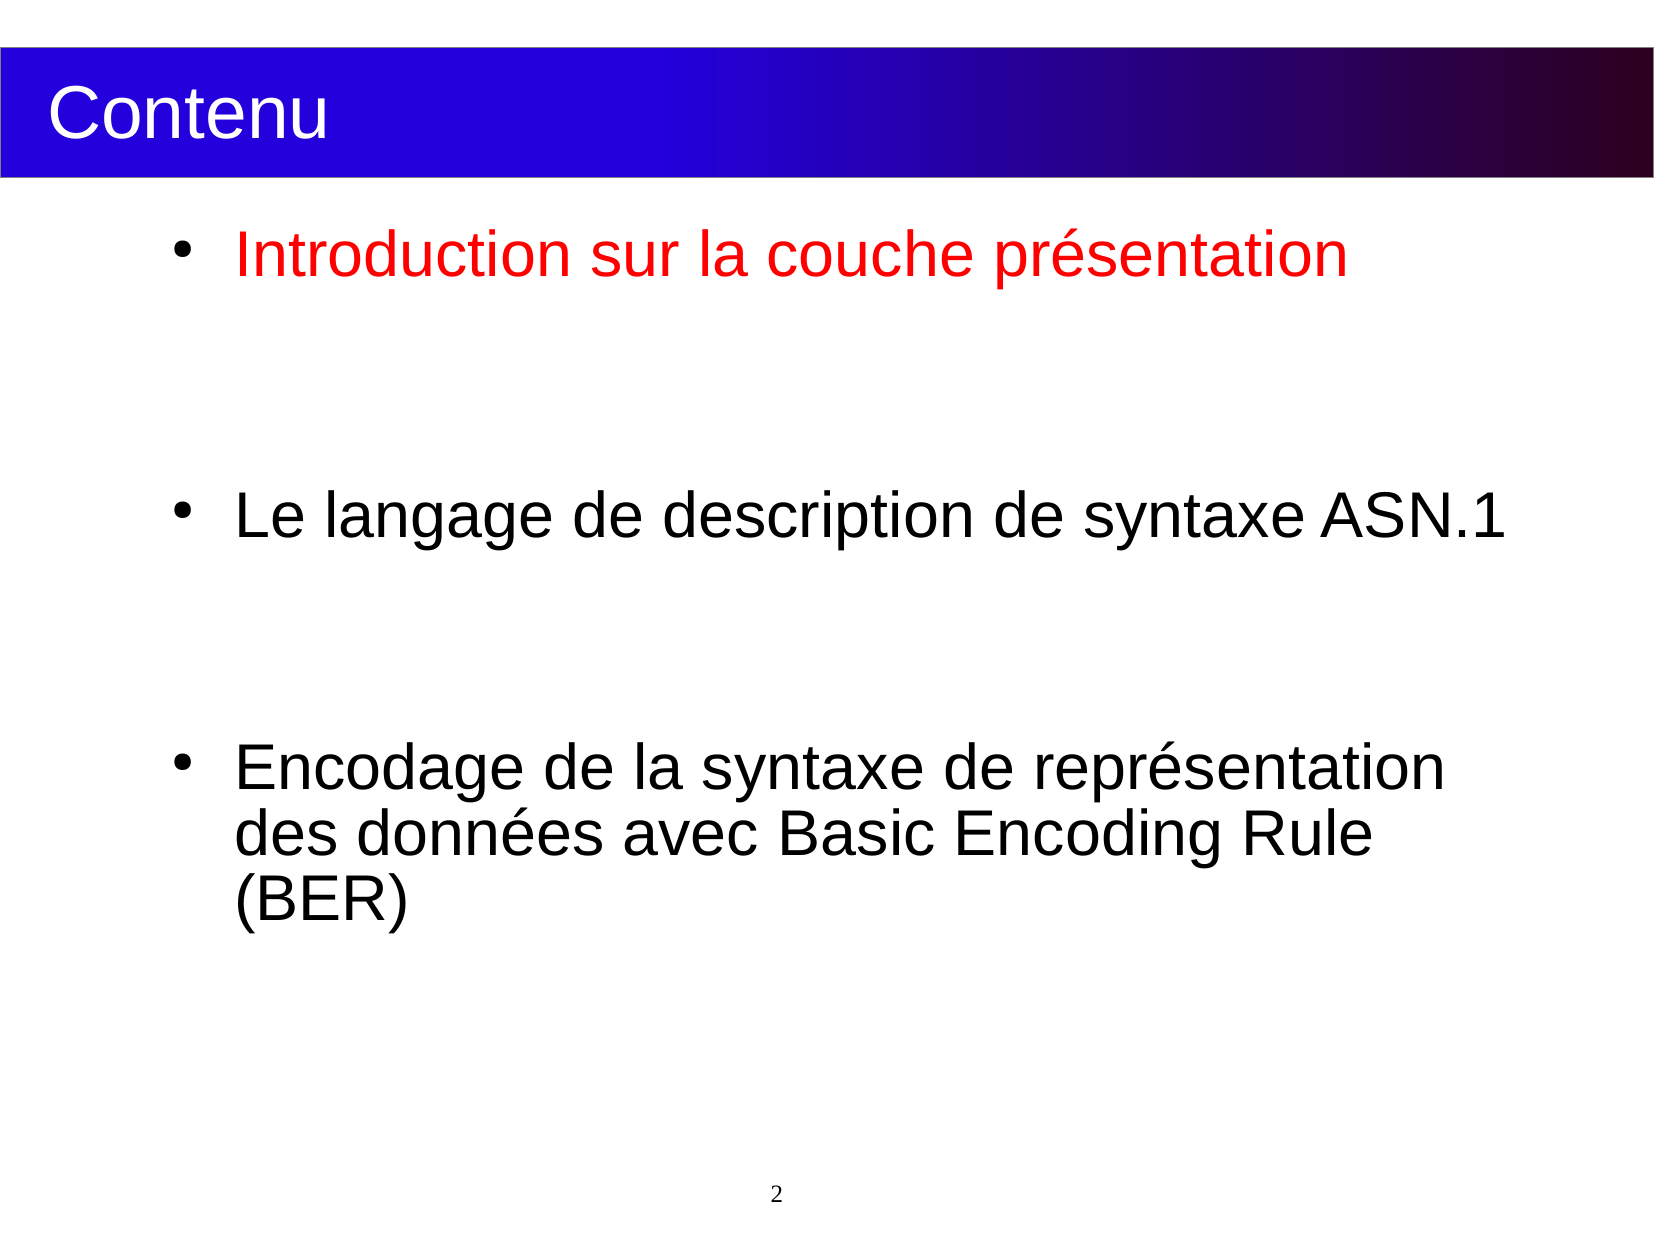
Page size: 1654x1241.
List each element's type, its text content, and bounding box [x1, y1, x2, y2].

list Introduction sur la couche présentation Le langage de description de syntaxe ASN.1 Encodage de la syntaxe de représentation des données avec Basic Encoding Rule (BER) [116, 224, 1528, 944]
title Contenu [47, 6, 1477, 225]
